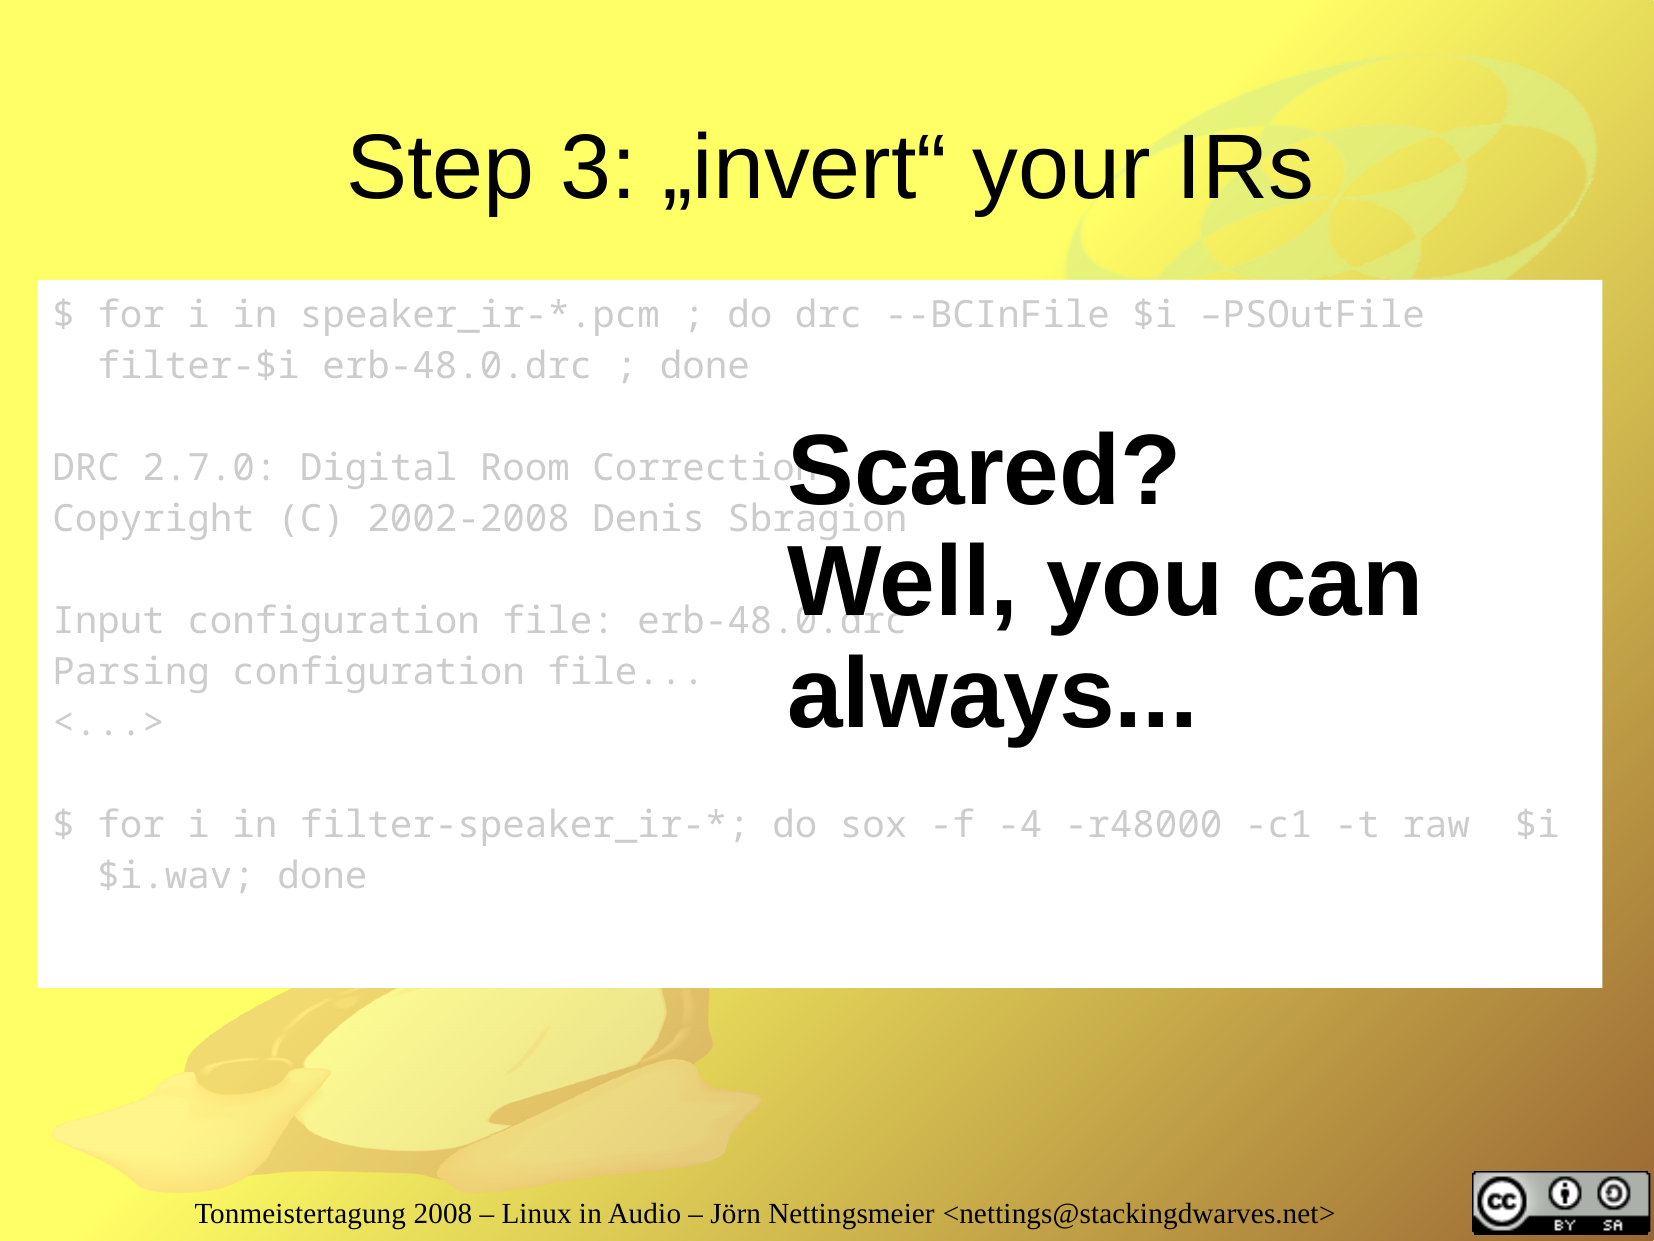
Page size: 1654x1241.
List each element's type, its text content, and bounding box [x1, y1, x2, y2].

subtitle Scared? Well, you can always... [787, 375, 1501, 788]
text_box $ for i in speaker_ir-*.pcm ; do drc --BCInFile $i –PSOutFile filter-$i erb-48.0.drc ; done DRC 2.7.0: Digital Room Correction Copyright (C) 2002-2008 Denis Sbragion Input configuration file: erb-48.0.drc Parsing configuration file... <...> $ for i in filter-speaker_ir-*; do sox -f -4 -r48000 -c1 -t raw $i $i.wav; done [37, 279, 1603, 988]
picture [1472, 1171, 1651, 1235]
title Step 3: „invert“ your IRs [86, 70, 1576, 263]
